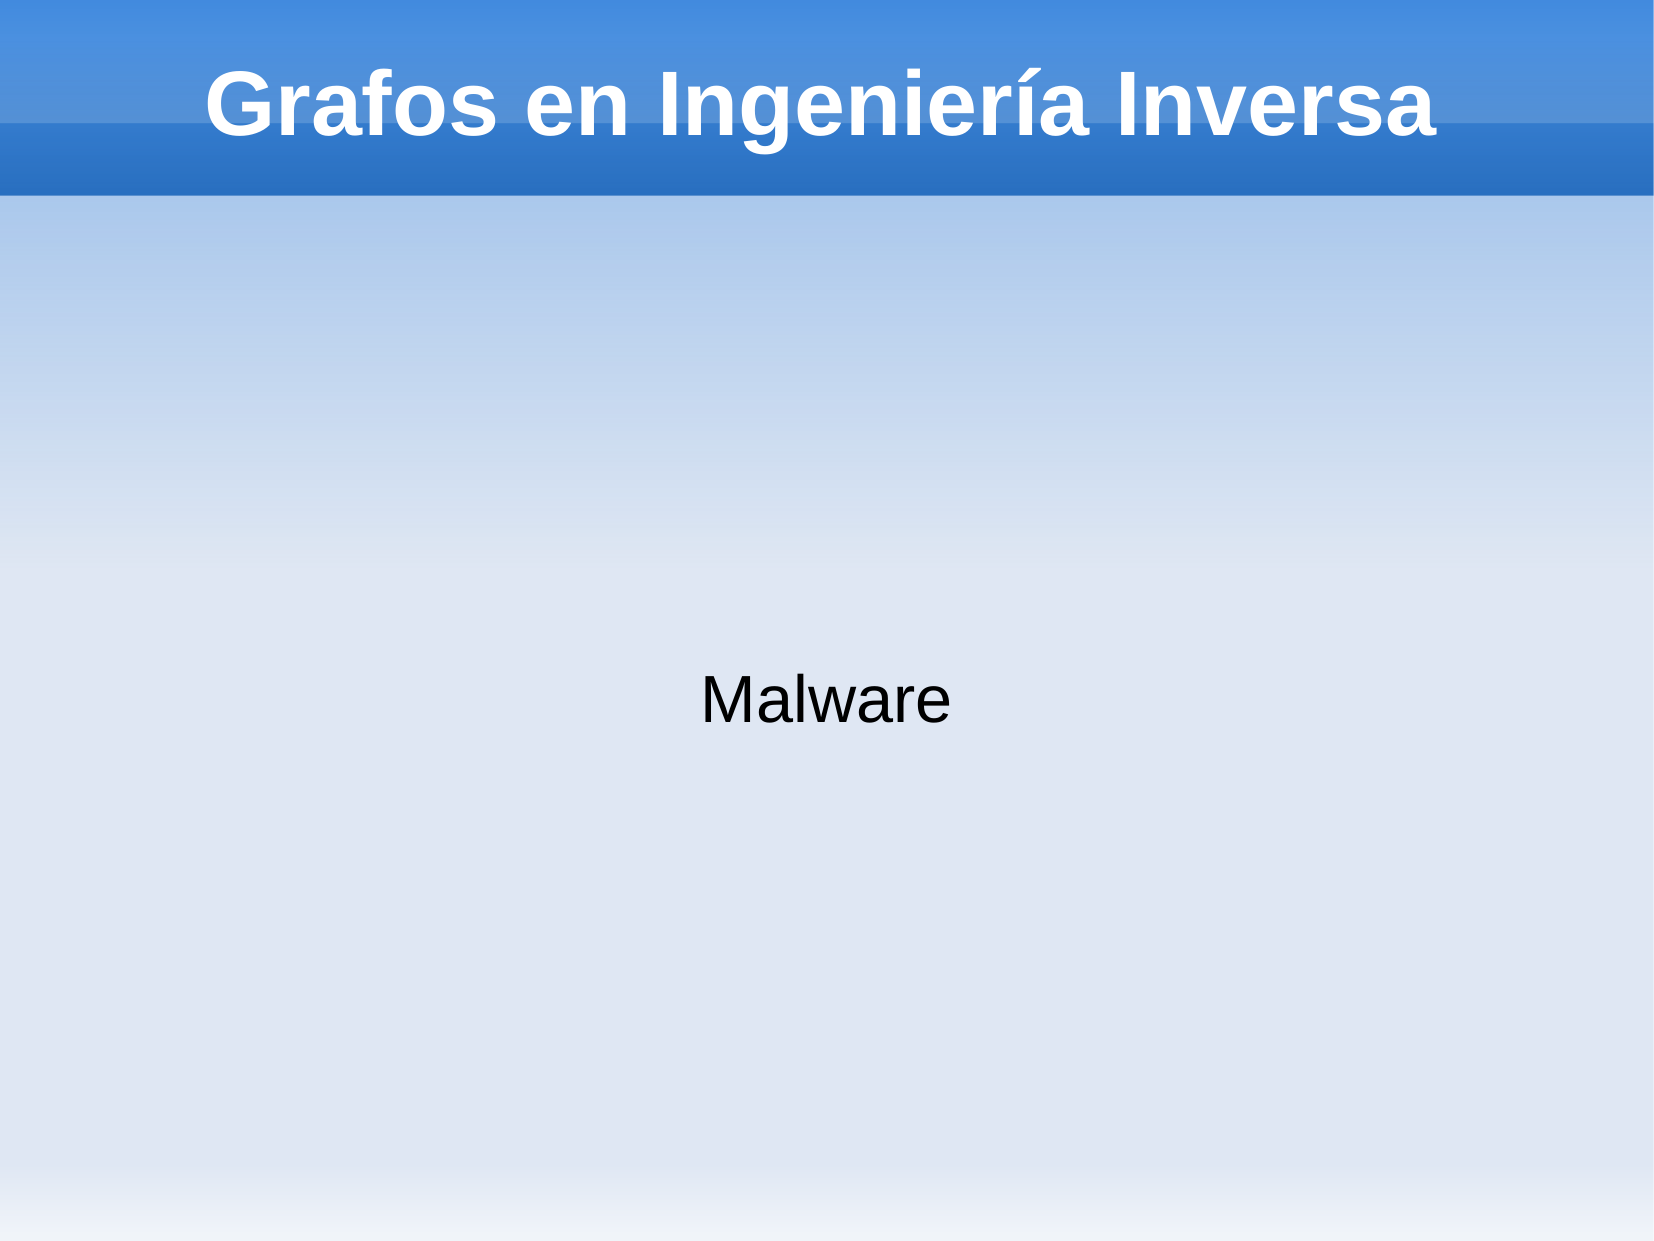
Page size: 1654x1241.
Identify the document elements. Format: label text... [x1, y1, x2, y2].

subtitle Malware [82, 297, 1571, 1102]
title Grafos en Ingeniería Inversa [76, 0, 1565, 208]
picture [0, 0, 1654, 1241]
